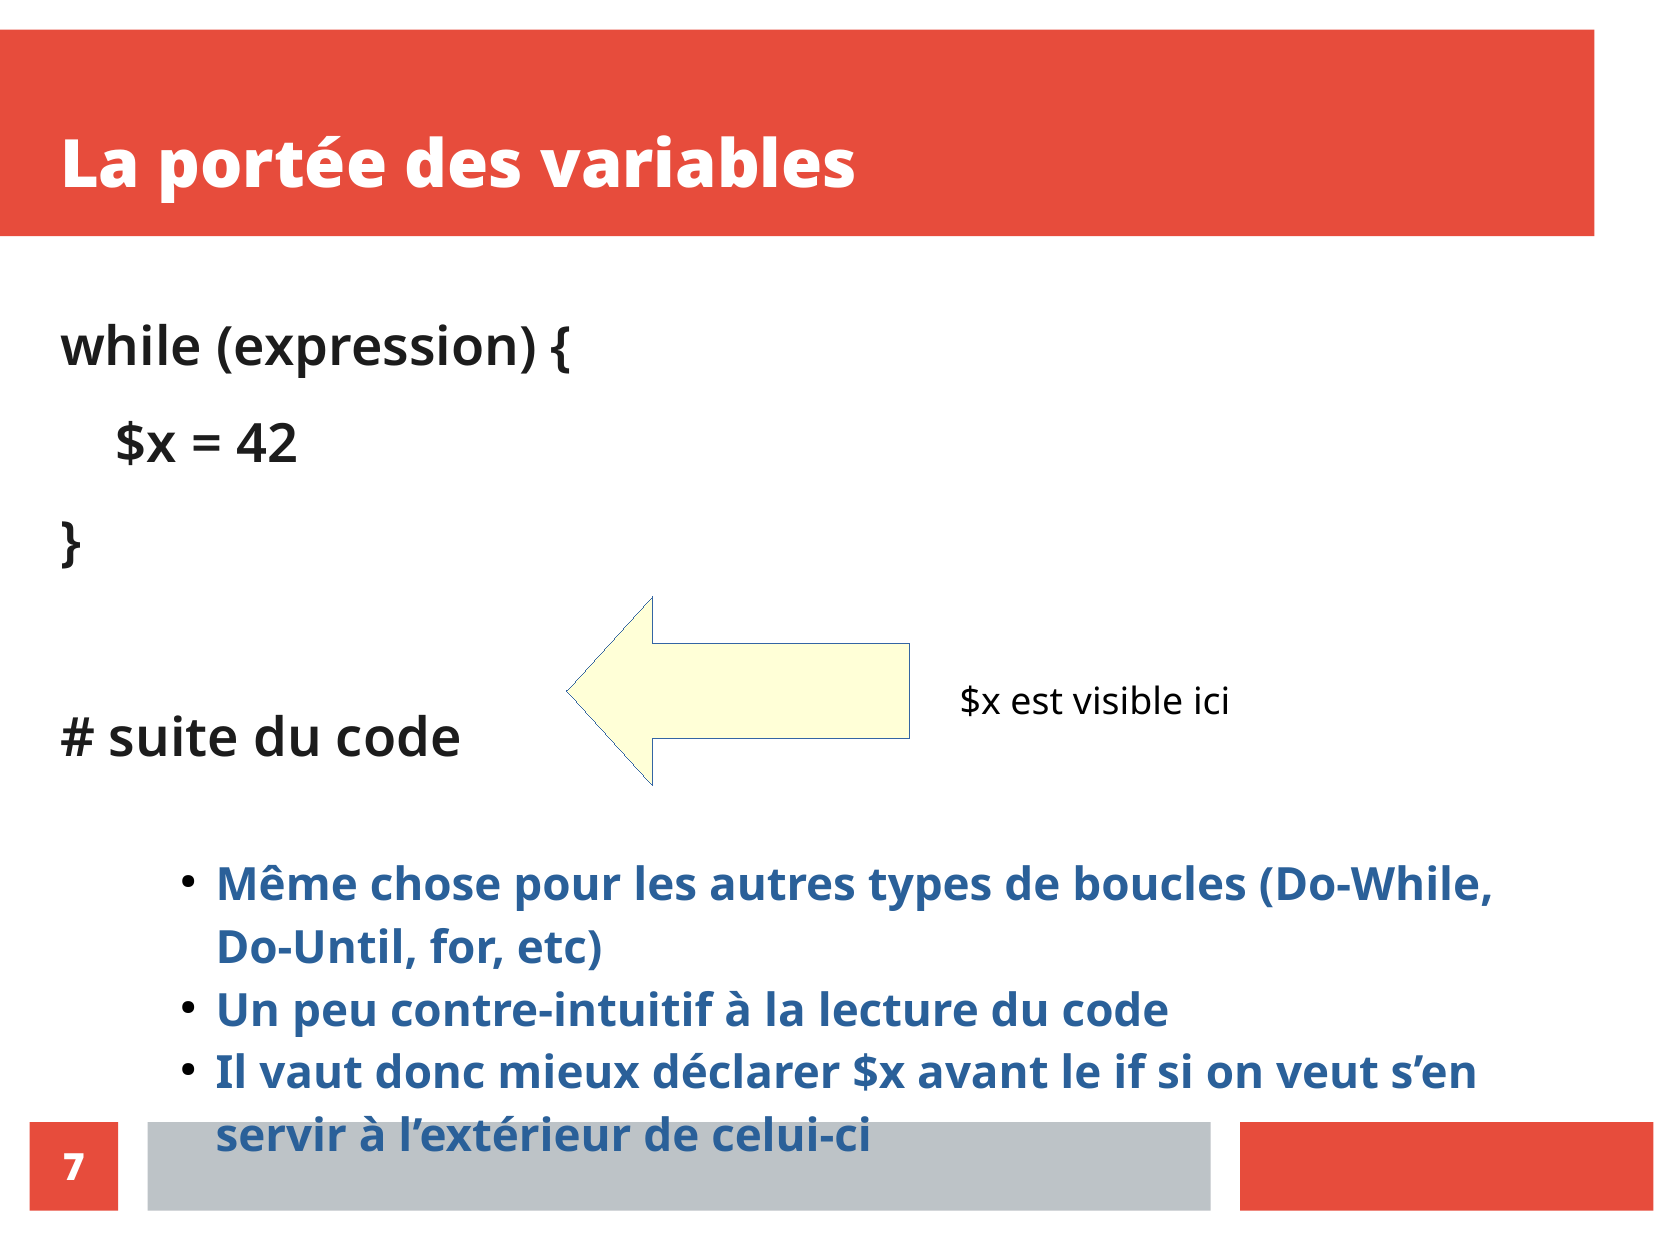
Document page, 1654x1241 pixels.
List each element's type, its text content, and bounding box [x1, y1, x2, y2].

text_box Même chose pour les autres types de boucles (Do-While, Do-Until, for, etc) Un peu contre-intuitif à la lecture du code Il vaut donc mieux déclarer $x avant le if si on veut s’en servir à l’extérieur de celui-ci [165, 844, 1524, 1126]
title La portée des variables [59, 59, 1596, 207]
text_box [566, 596, 910, 786]
text_box $x est visible ici [944, 667, 1642, 726]
list while (expression) { $x = 42 } # suite du code [59, 307, 1158, 957]
